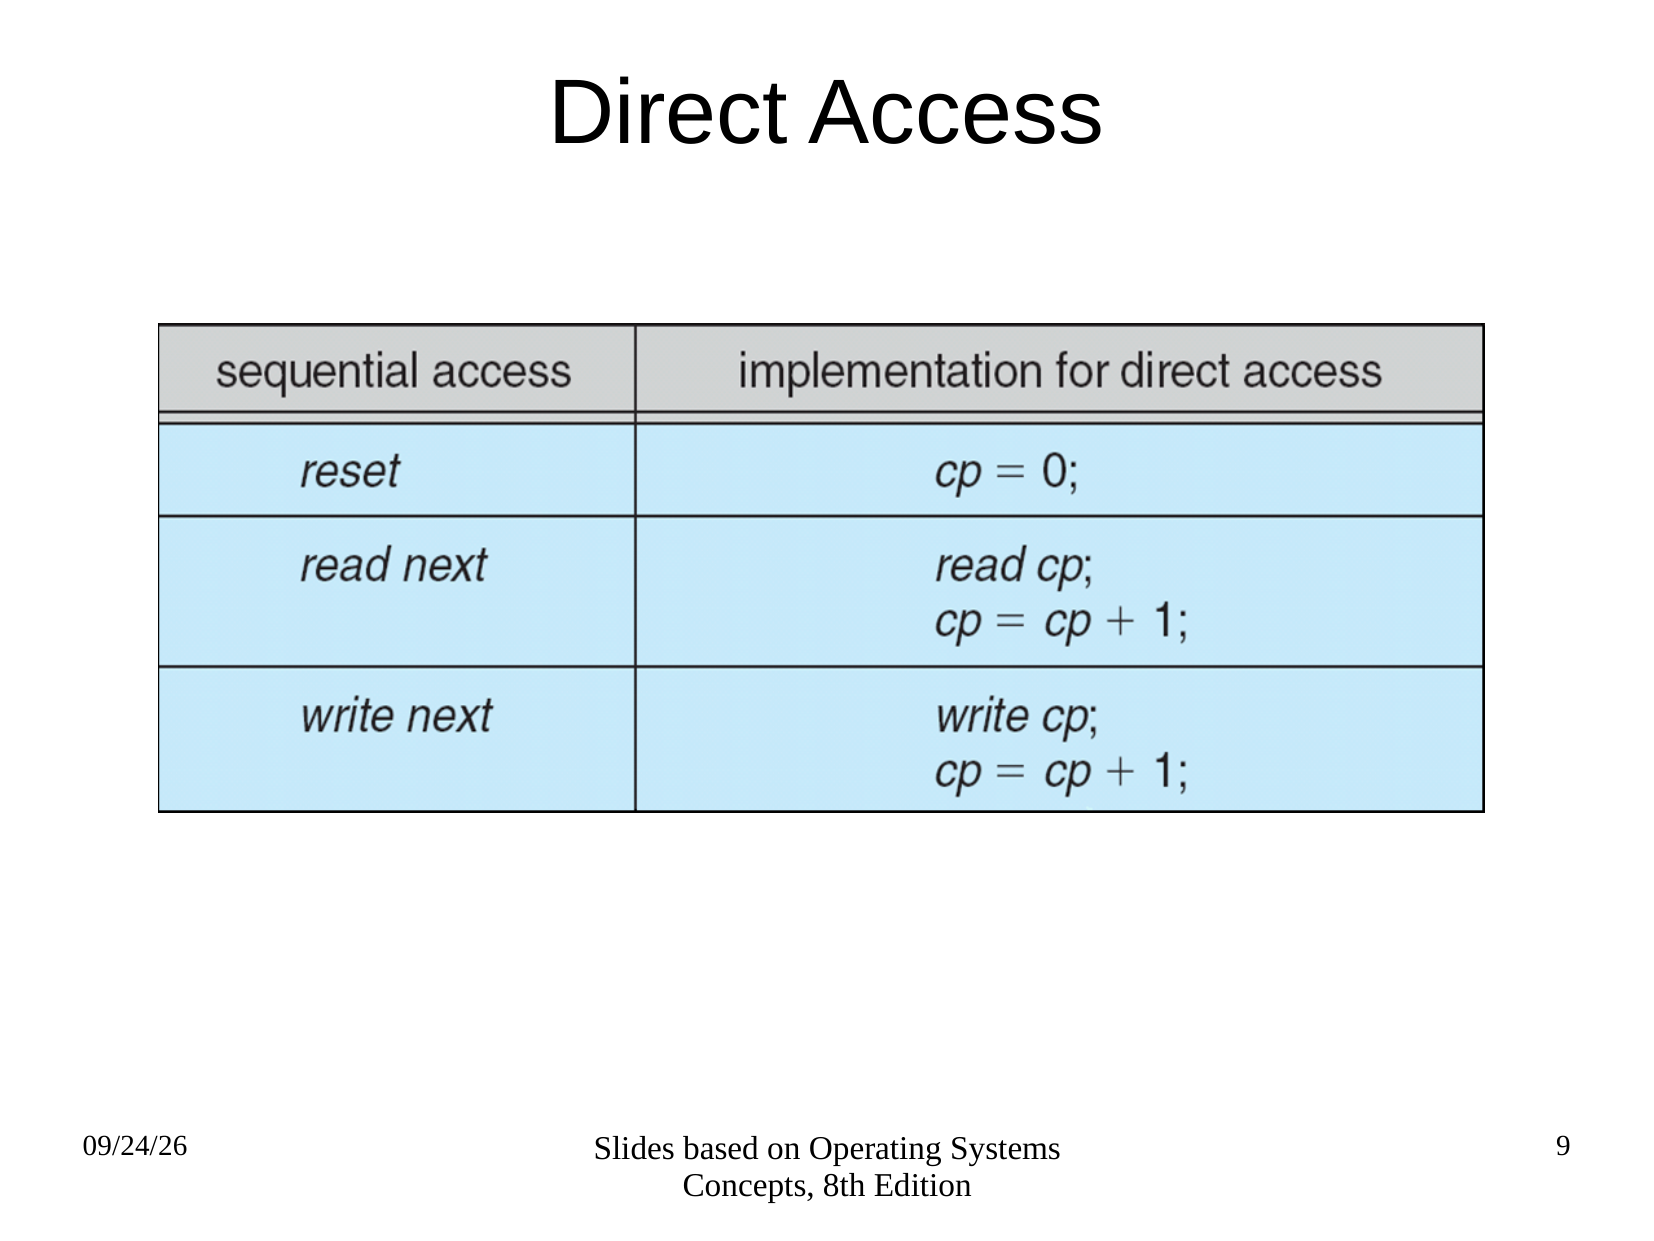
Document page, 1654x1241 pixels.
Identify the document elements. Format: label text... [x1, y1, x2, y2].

title Direct Access [82, 8, 1571, 216]
picture [158, 323, 1485, 813]
